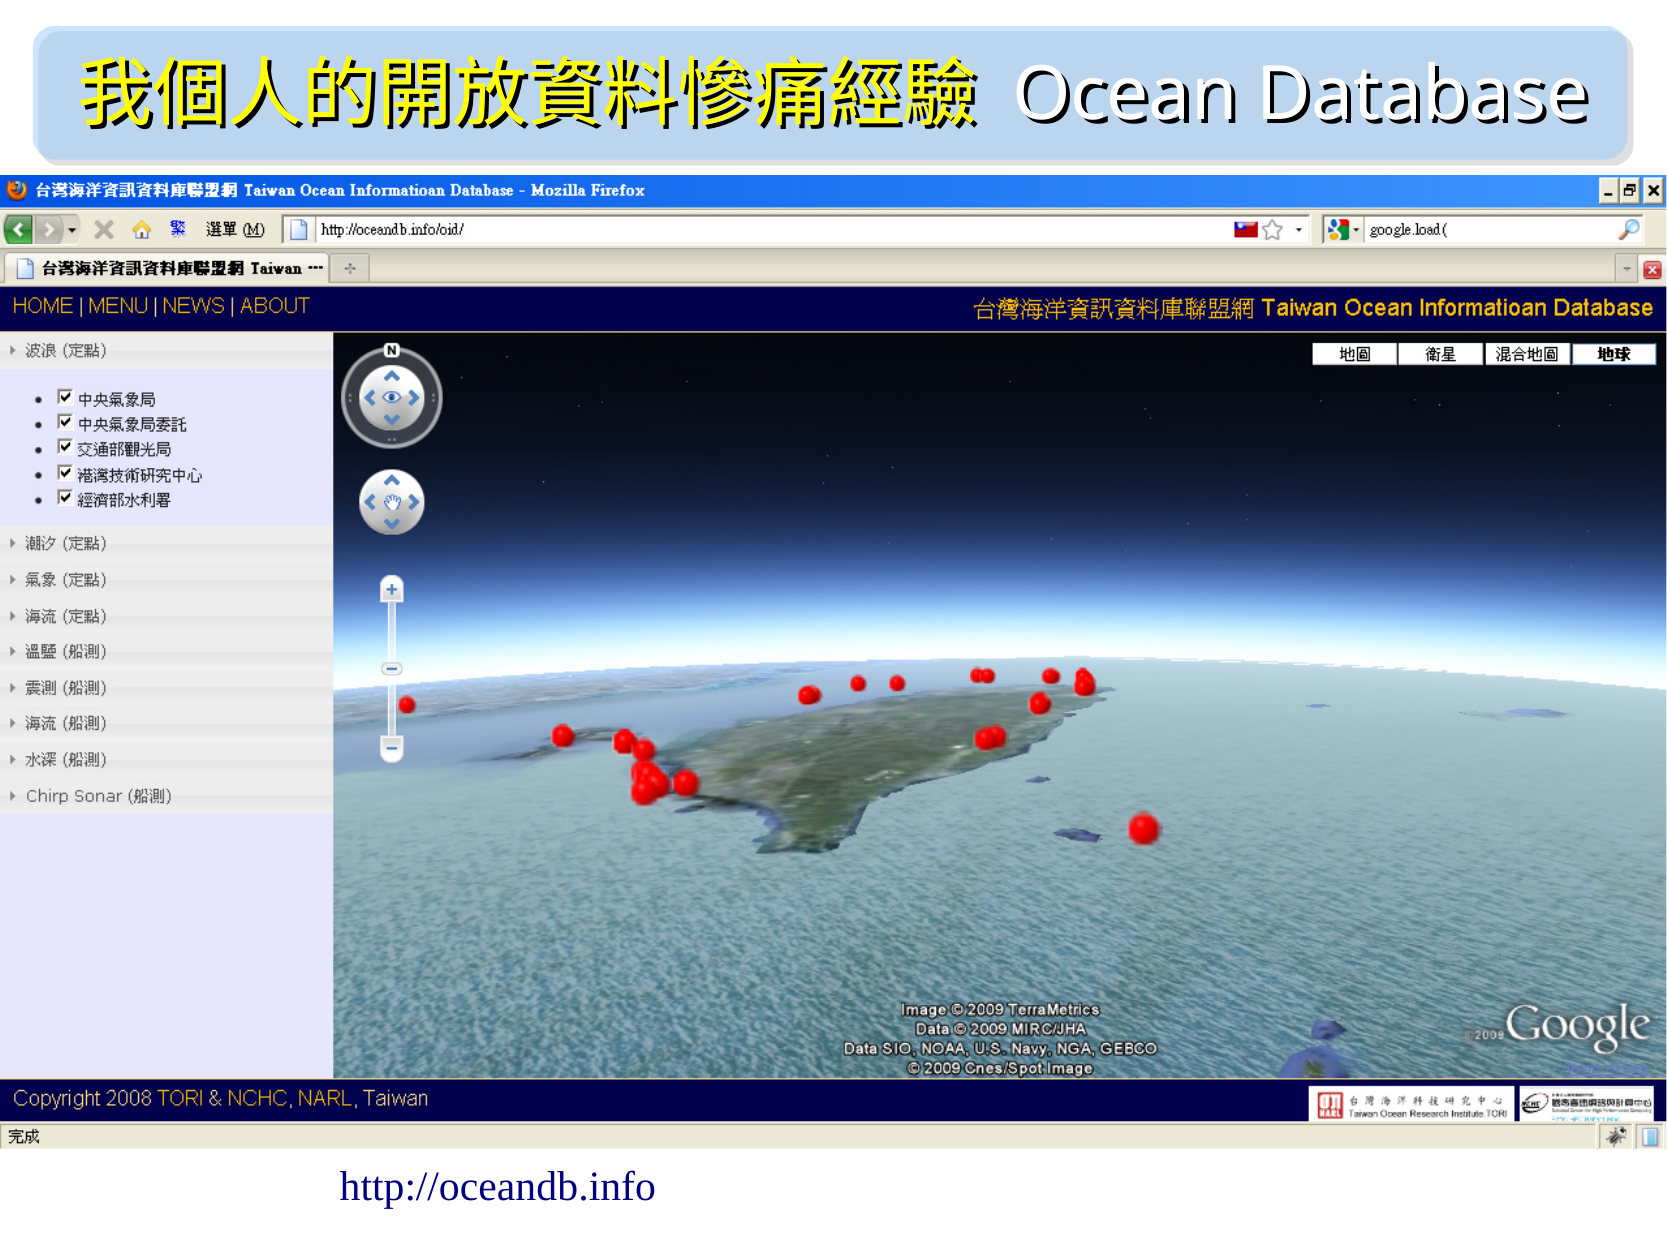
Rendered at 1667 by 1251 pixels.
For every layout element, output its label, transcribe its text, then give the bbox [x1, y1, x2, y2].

picture [0, 175, 1667, 1150]
text_box http://oceandb.info [324, 1151, 1310, 1217]
title 我個人的開放資料慘痛經驗 Ocean Database [0, 0, 1667, 175]
